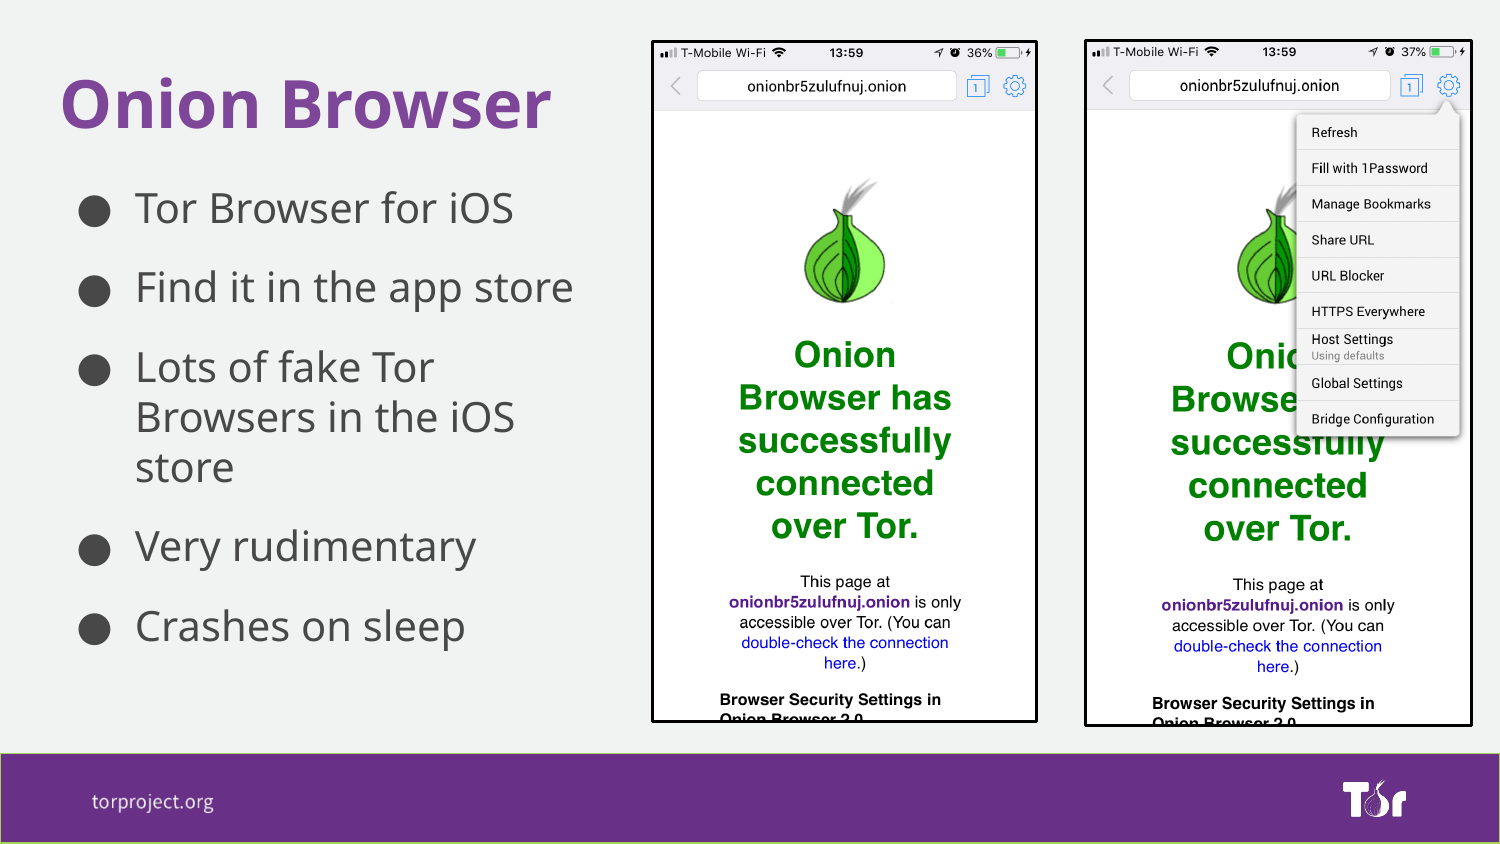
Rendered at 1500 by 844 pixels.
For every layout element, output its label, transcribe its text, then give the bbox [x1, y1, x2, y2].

picture [654, 42, 1036, 720]
text_box Tor Browser for iOS Find it in the app store Lots of fake Tor Browsers in the iOS store Very rudimentary Crashes on sleep [44, 174, 630, 705]
picture [1343, 778, 1406, 817]
text_box Onion Browser [44, 30, 945, 175]
picture [75, 780, 604, 821]
picture [1086, 41, 1470, 724]
